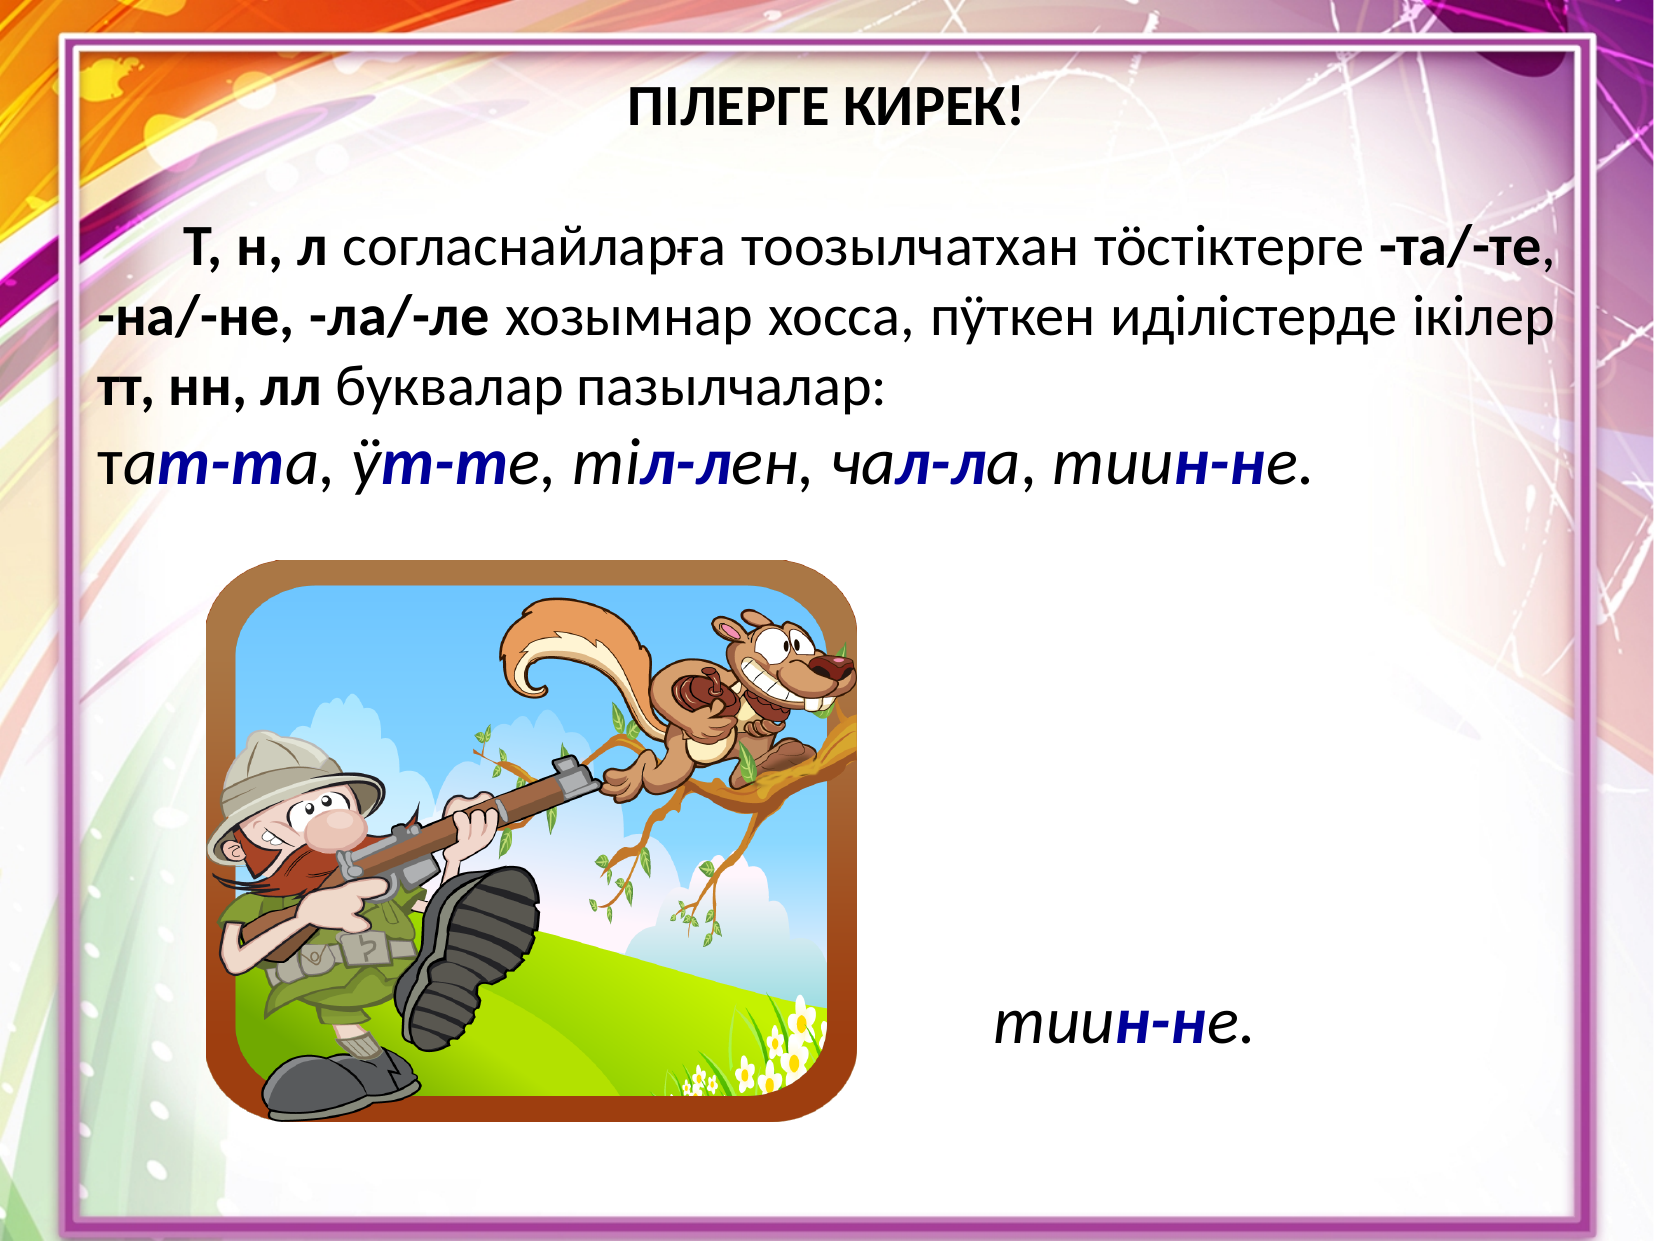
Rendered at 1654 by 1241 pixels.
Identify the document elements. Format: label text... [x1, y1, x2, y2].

picture [0, 0, 1654, 1241]
text_box ПIЛЕРГЕ КИРЕК! Т, н, л согласнайларға тоозылчатхан тӧстiктерге -та/-те, -на/-не, -ла/-ле хозымнар хосса, пӱткен идiлiстерде iкiлер тт, нн, лл буквалар пазылчалар: тат-та, ӱт-те, тiл-лен, чал-ла, тиин-не. тиин-не. [82, 60, 1571, 996]
